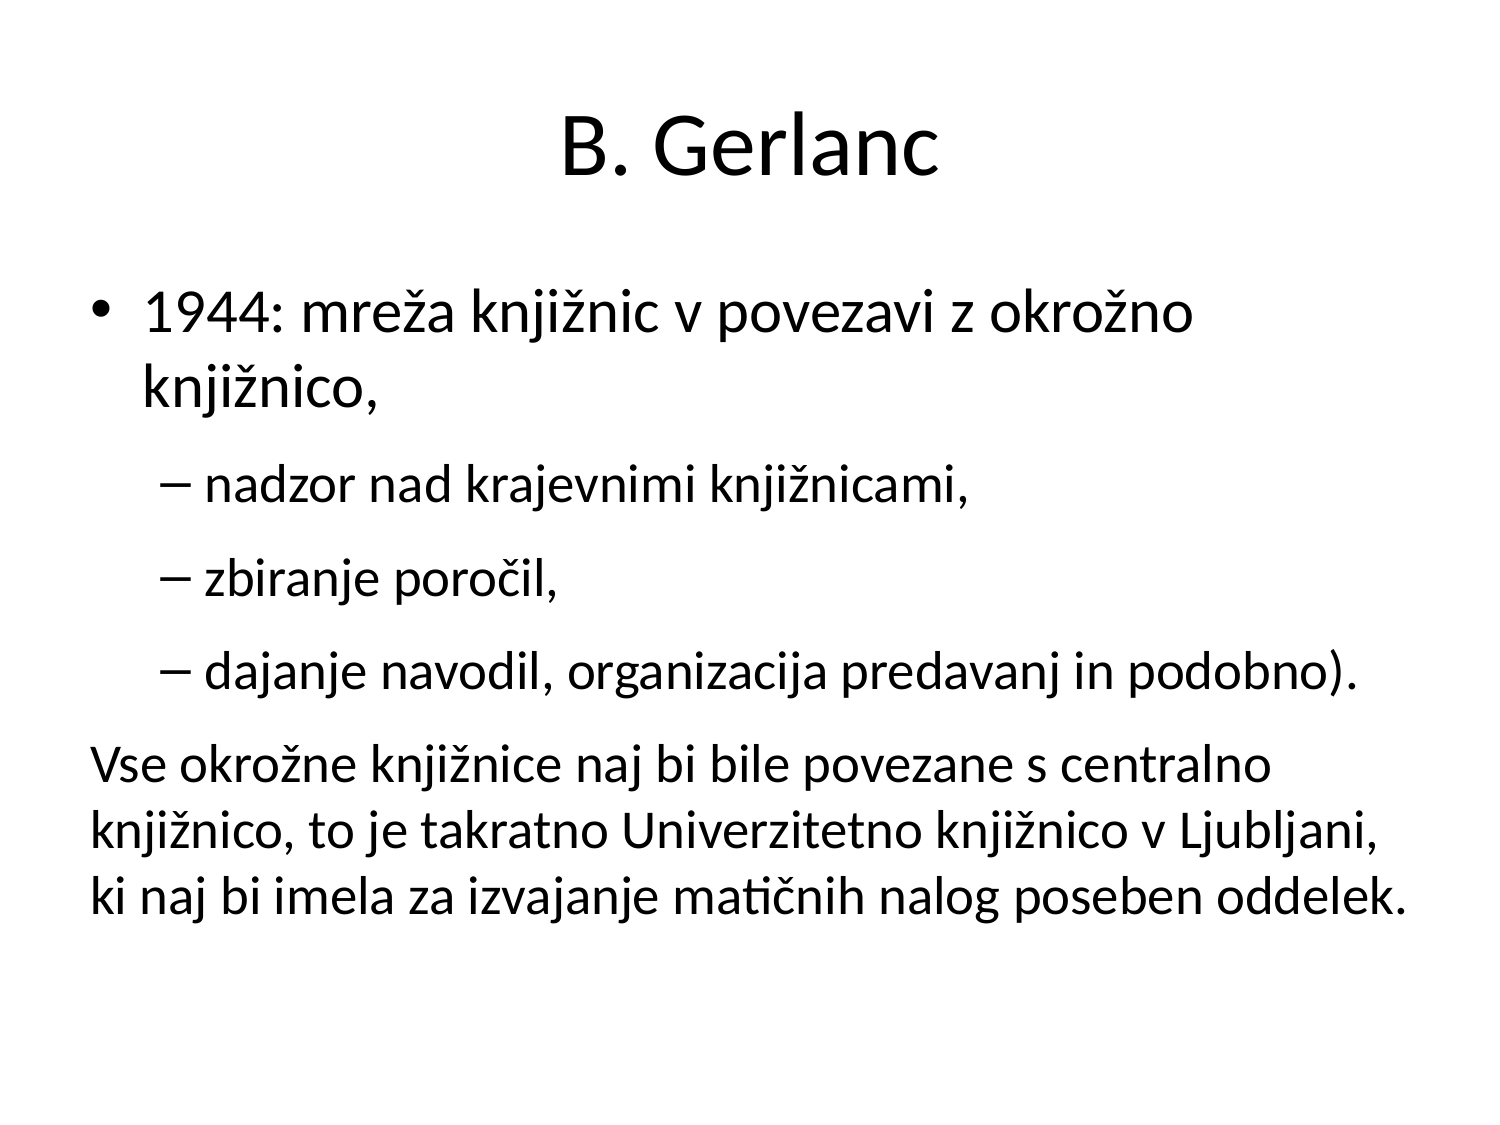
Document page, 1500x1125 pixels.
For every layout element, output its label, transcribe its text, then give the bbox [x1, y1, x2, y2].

list 1944: mreža knjižnic v povezavi z okrožno knjižnico, nadzor nad krajevnimi knjižnicami, zbiranje poročil, dajanje navodil, organizacija predavanj in podobno). Vse okrožne knjižnice naj bi bile povezane s centralno knjižnico, to je takratno Univerzitetno knjižnico v Ljubljani, ki naj bi imela za izvajanje matičnih nalog poseben oddelek. [75, 262, 1425, 1005]
title B. Gerlanc [75, 45, 1425, 233]
